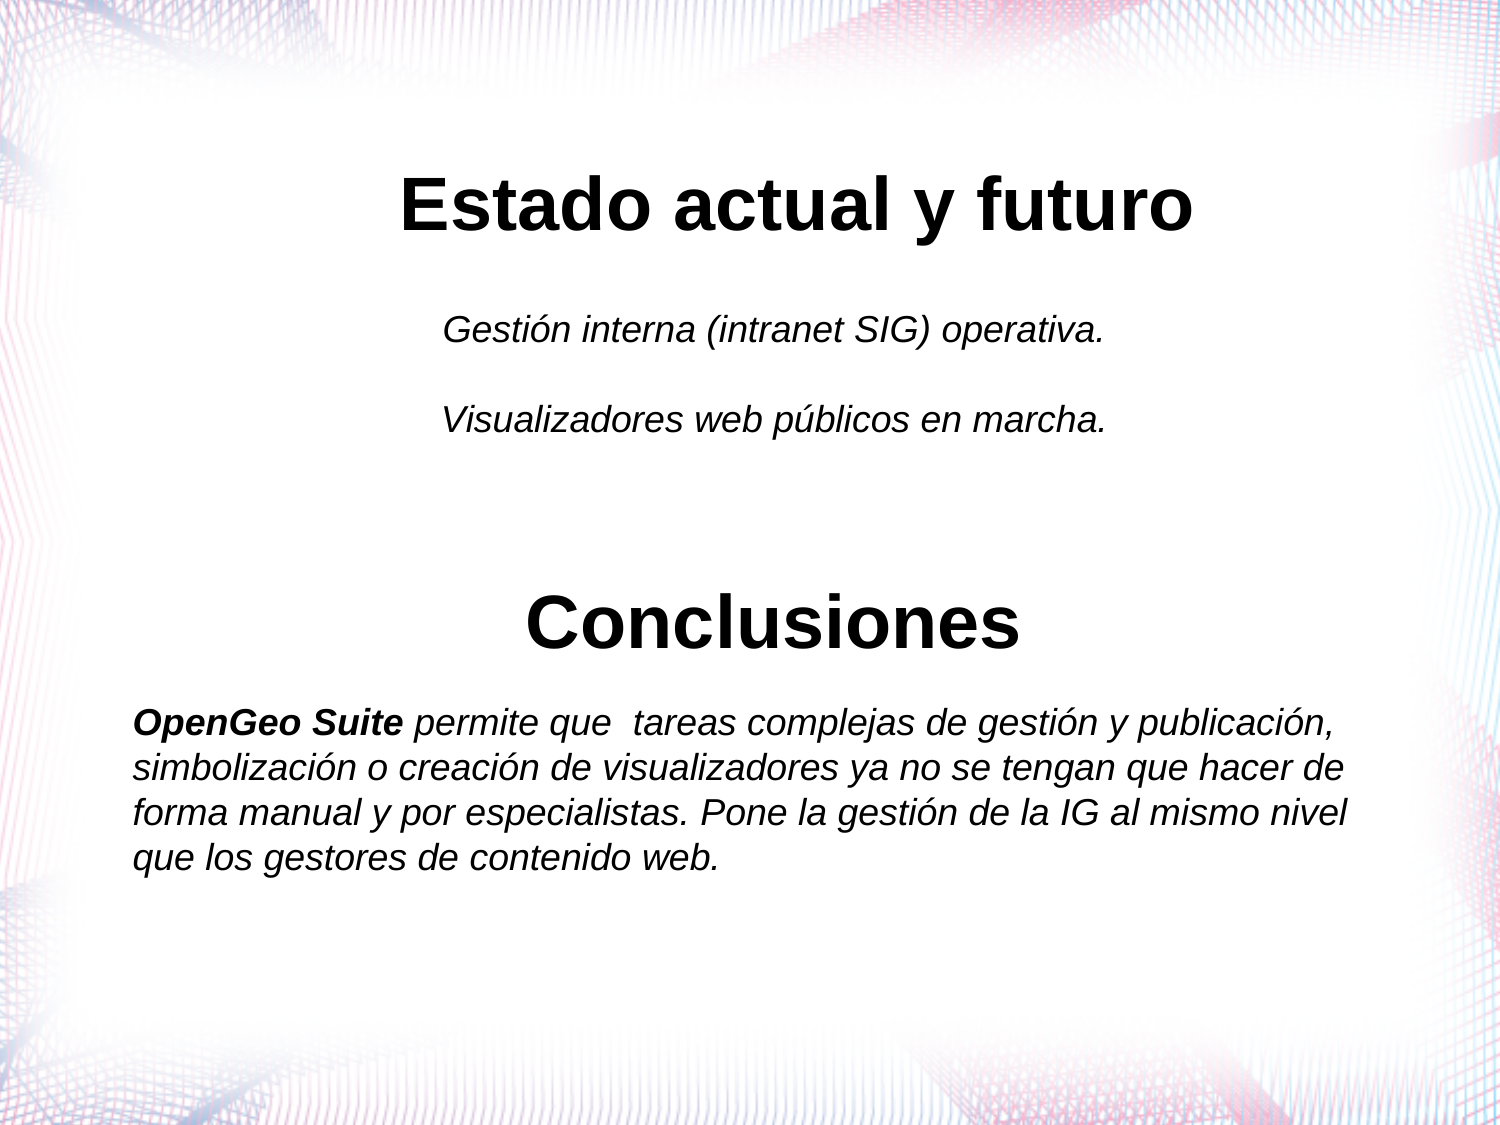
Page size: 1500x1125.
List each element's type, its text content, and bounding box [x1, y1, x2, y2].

title Conclusiones [151, 524, 1371, 690]
text_box Gestión interna (intranet SIG) operativa. Visualizadores web públicos en marcha. [426, 297, 1123, 448]
text_box OpenGeo Suite permite que tareas complejas de gestión y publicación, simbolización o creación de visualizadores ya no se tengan que hacer de forma manual y por especialistas. Pone la gestión de la IG al mismo nivel que los gestores de contenido web. [117, 690, 1406, 886]
title Estado actual y futuro [175, 106, 1394, 294]
picture [0, 0, 1500, 1125]
